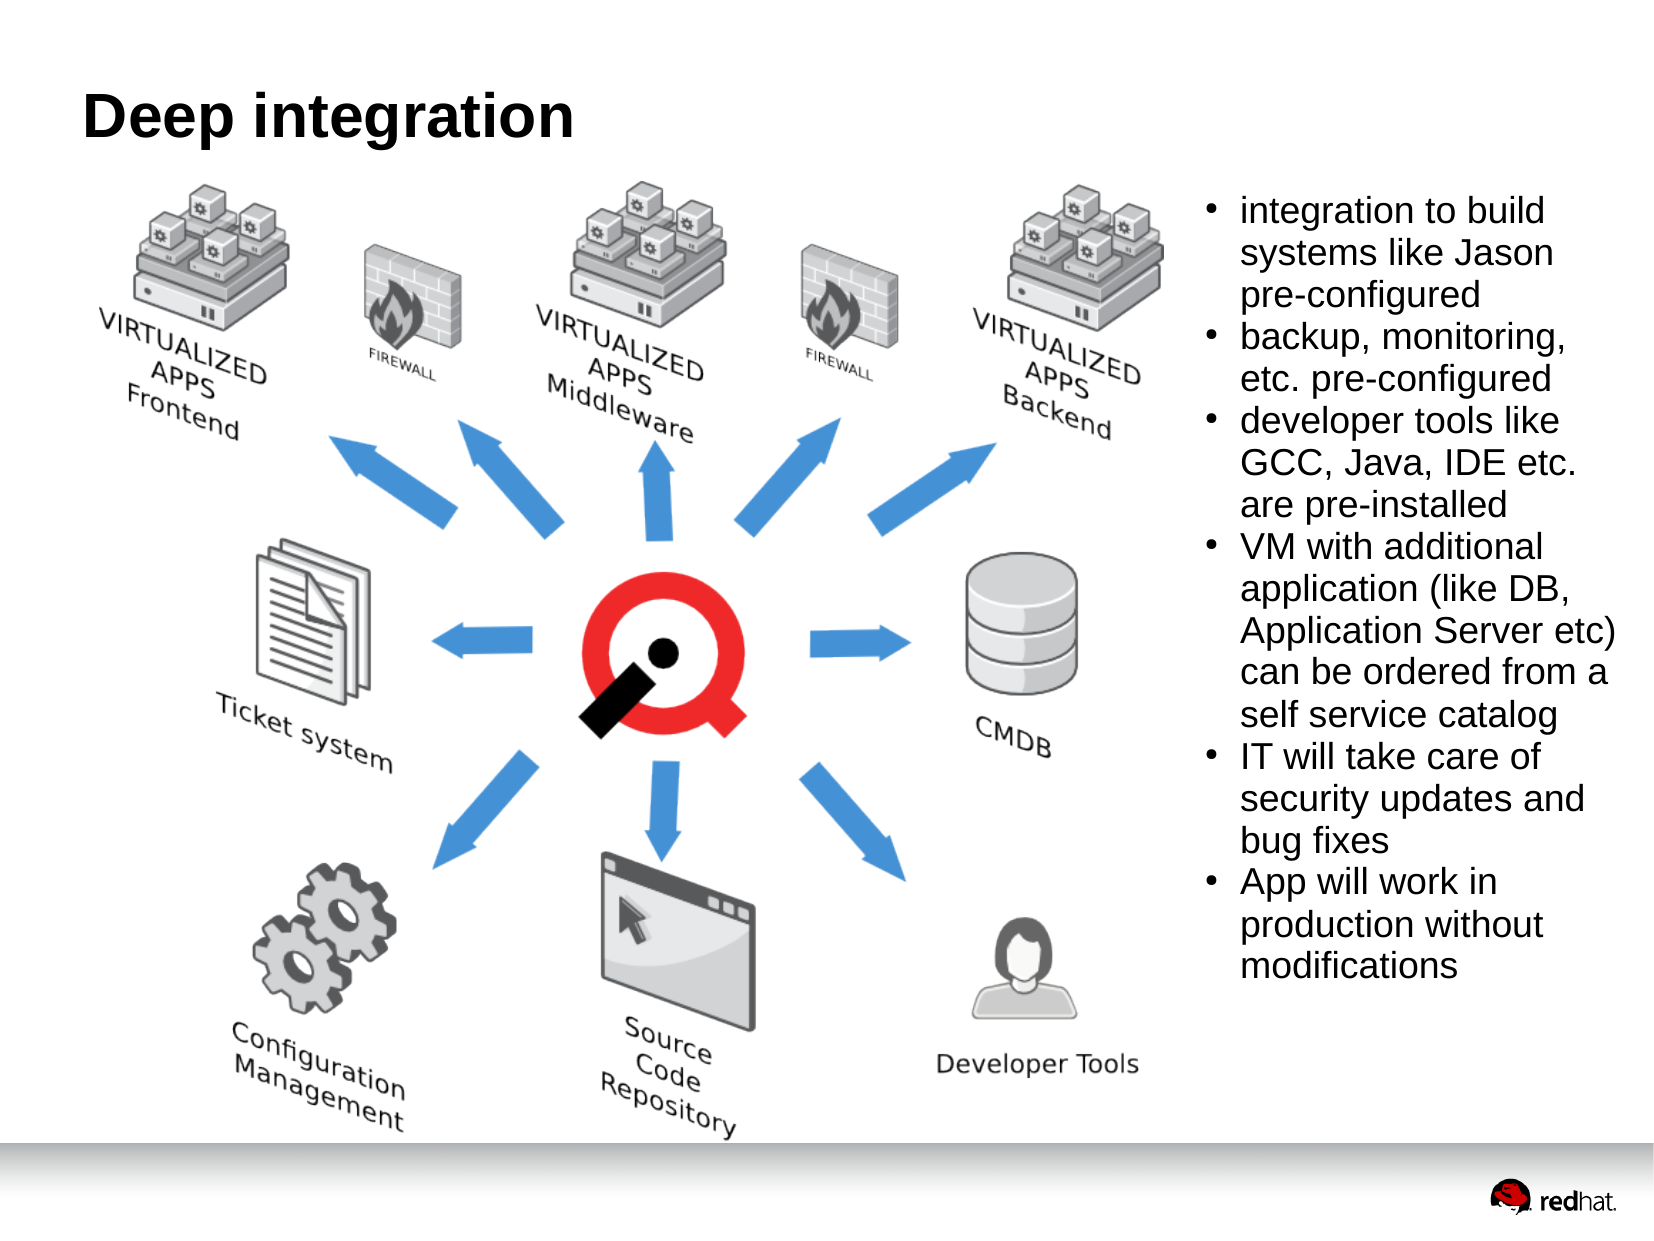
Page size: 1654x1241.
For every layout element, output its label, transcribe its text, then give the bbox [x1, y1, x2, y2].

title Deep integration [82, 39, 1572, 192]
picture [0, 181, 1654, 1241]
text_box integration to build systems like Jason pre-configured backup, monitoring, etc. pre-configured developer tools like GCC, Java, IDE etc. are pre-installed VM with additional application (like DB, Application Server etc) can be ordered from a self service catalog IT will take care of security updates and bug fixes App will work in production without modifications [1189, 181, 1638, 1124]
